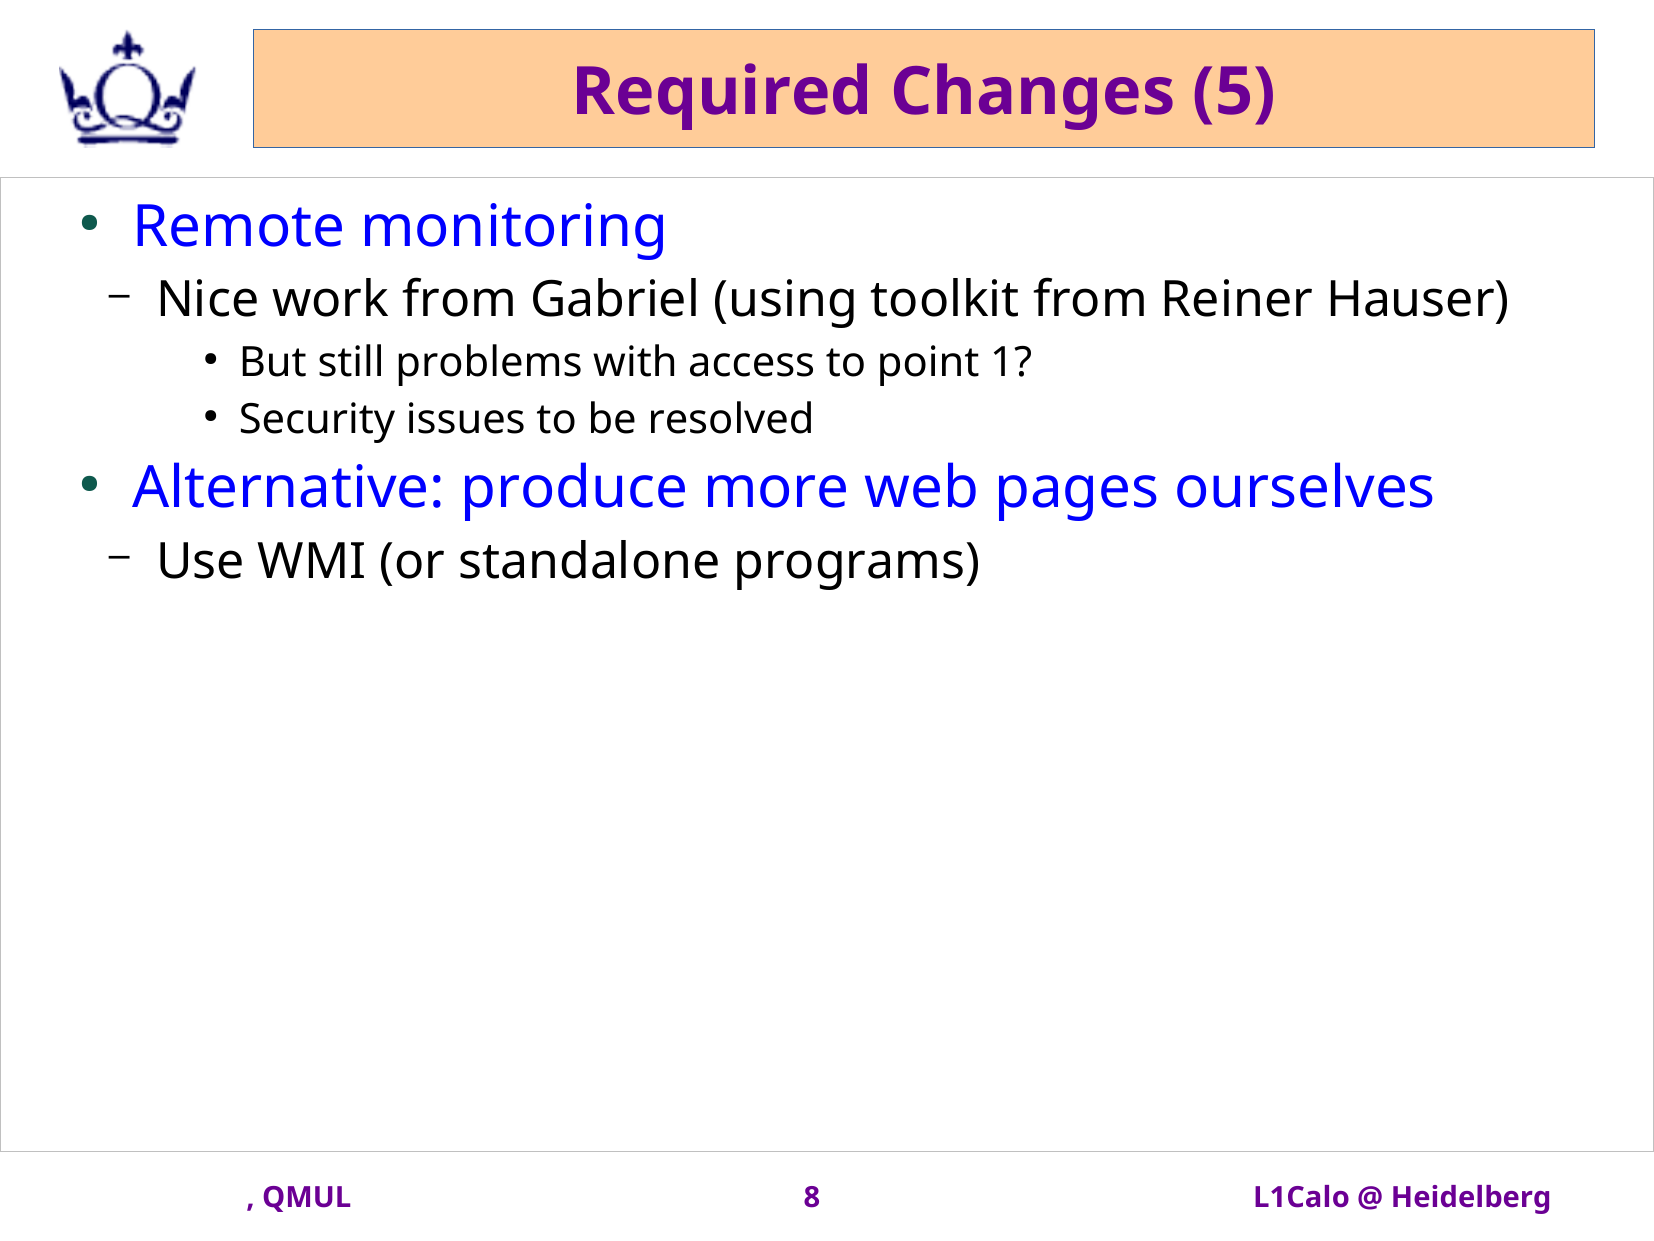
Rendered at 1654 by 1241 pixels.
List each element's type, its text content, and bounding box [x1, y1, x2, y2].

picture [59, 29, 200, 148]
title Required Changes (5) [253, 29, 1595, 148]
list Remote monitoring Nice work from Gabriel (using toolkit from Reiner Hauser) But still problems with access to point 1? Security issues to be resolved Alternative: produce more web pages ourselves Use WMI (or standalone programs) [61, 184, 1605, 1104]
